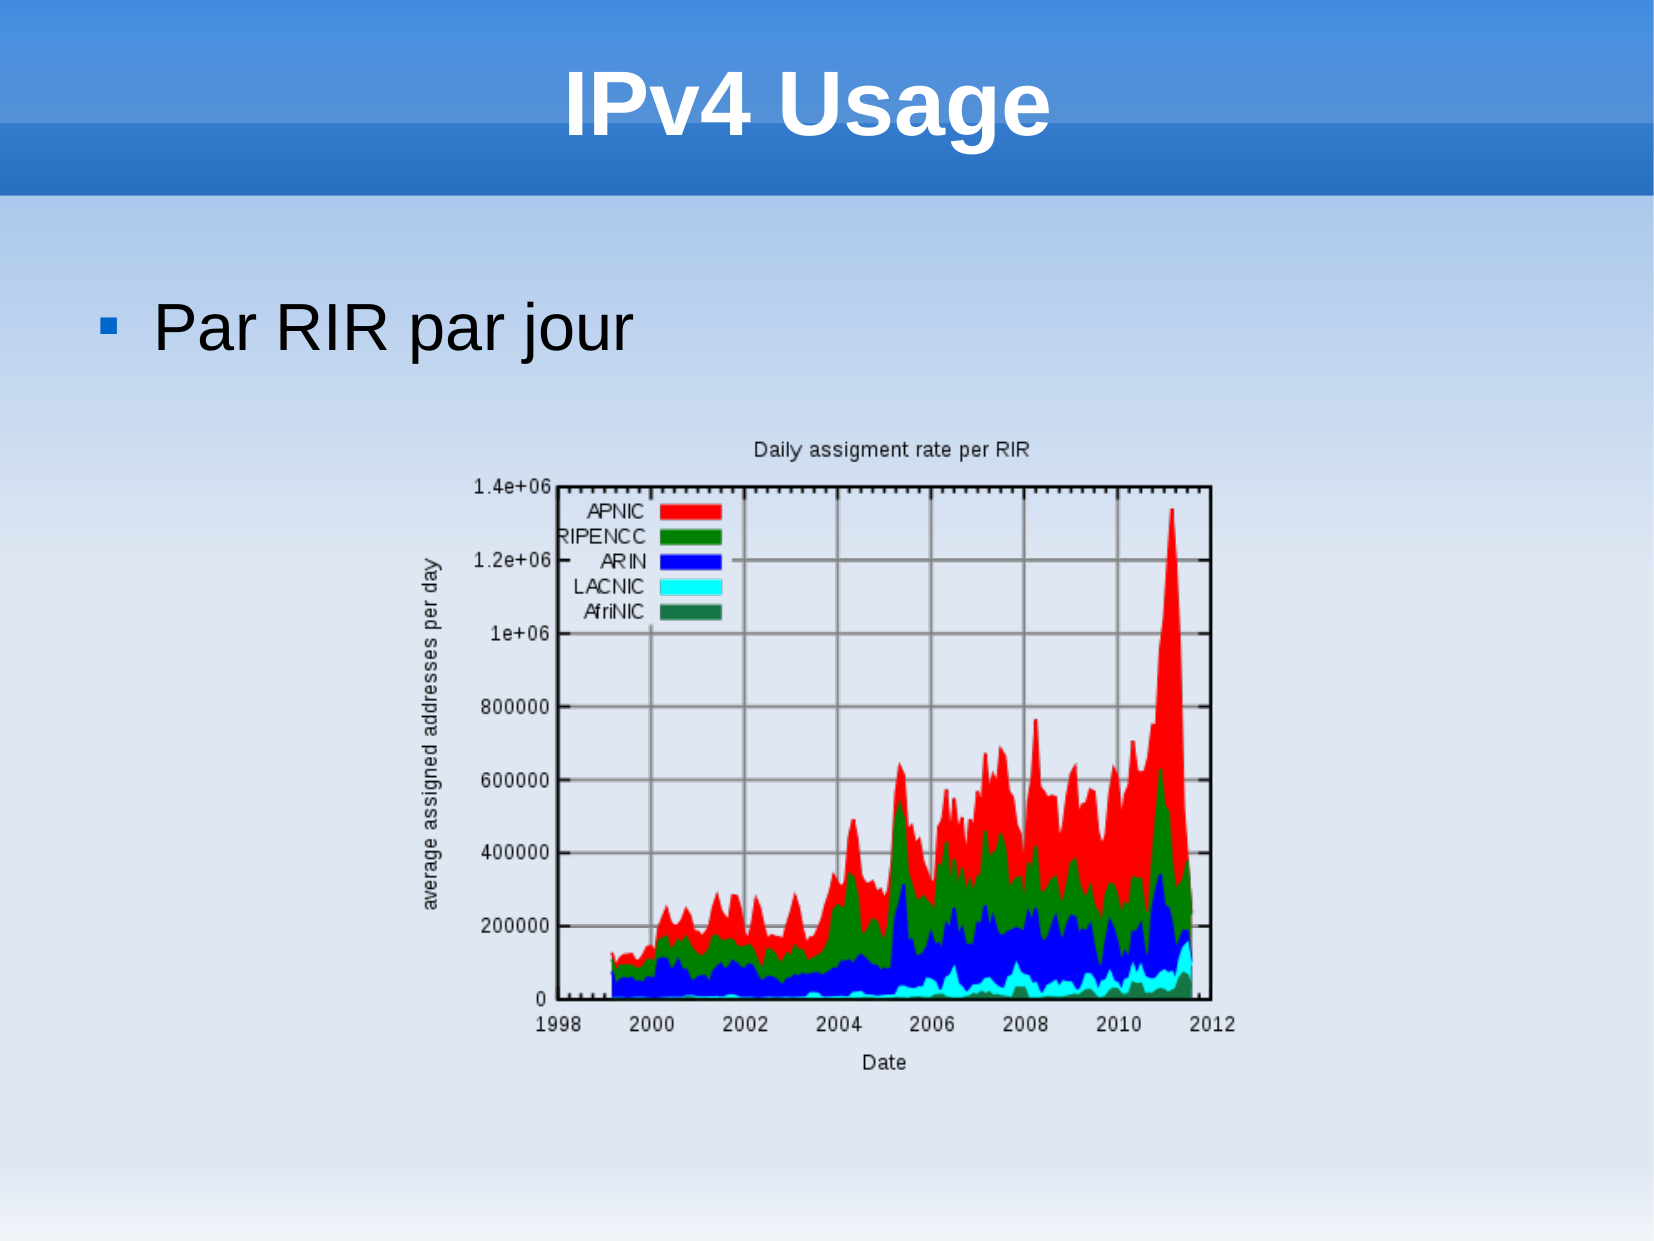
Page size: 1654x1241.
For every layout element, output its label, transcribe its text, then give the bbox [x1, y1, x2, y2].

picture [0, 0, 1654, 1241]
title IPv4 Usage [76, 7, 1565, 200]
list Par RIR par jour [82, 290, 1571, 1094]
